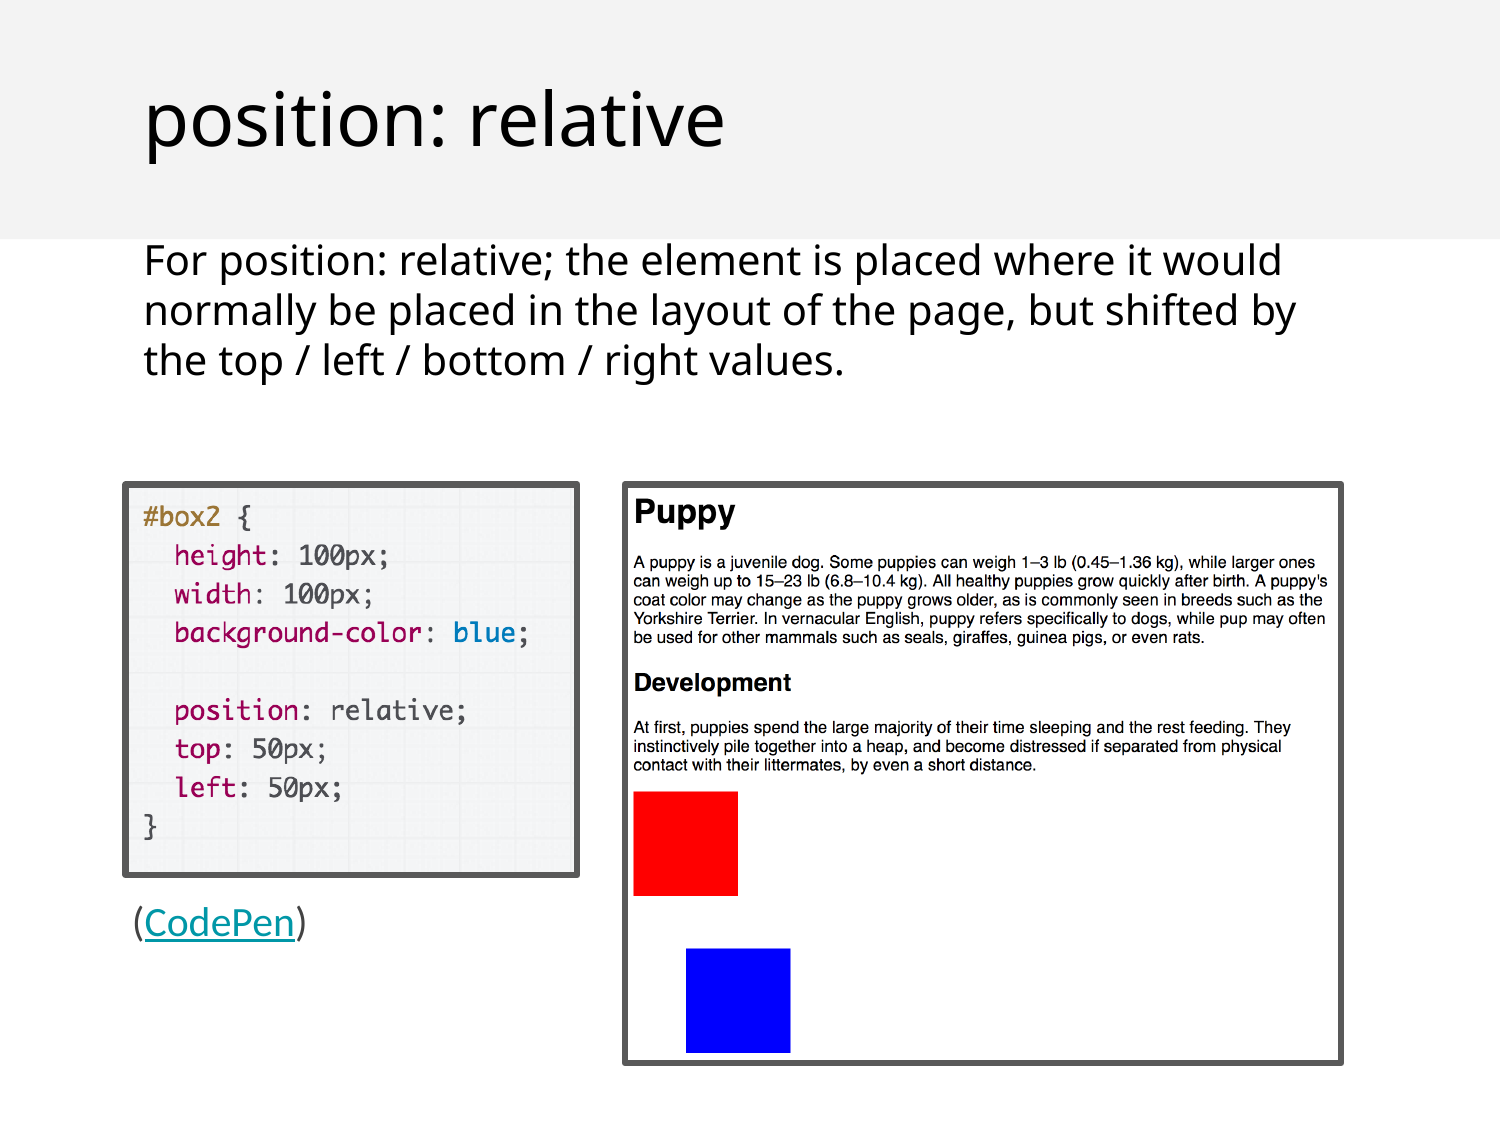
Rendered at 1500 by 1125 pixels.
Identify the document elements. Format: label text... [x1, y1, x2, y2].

list For position: relative; the element is placed where it would normally be placed in the layout of the page, but shifted by the top / left / bottom / right values. [128, 218, 1372, 450]
picture [627, 487, 1339, 1060]
title position: relative [128, 56, 1372, 183]
list (CodePen) [116, 872, 414, 962]
picture [128, 487, 575, 873]
